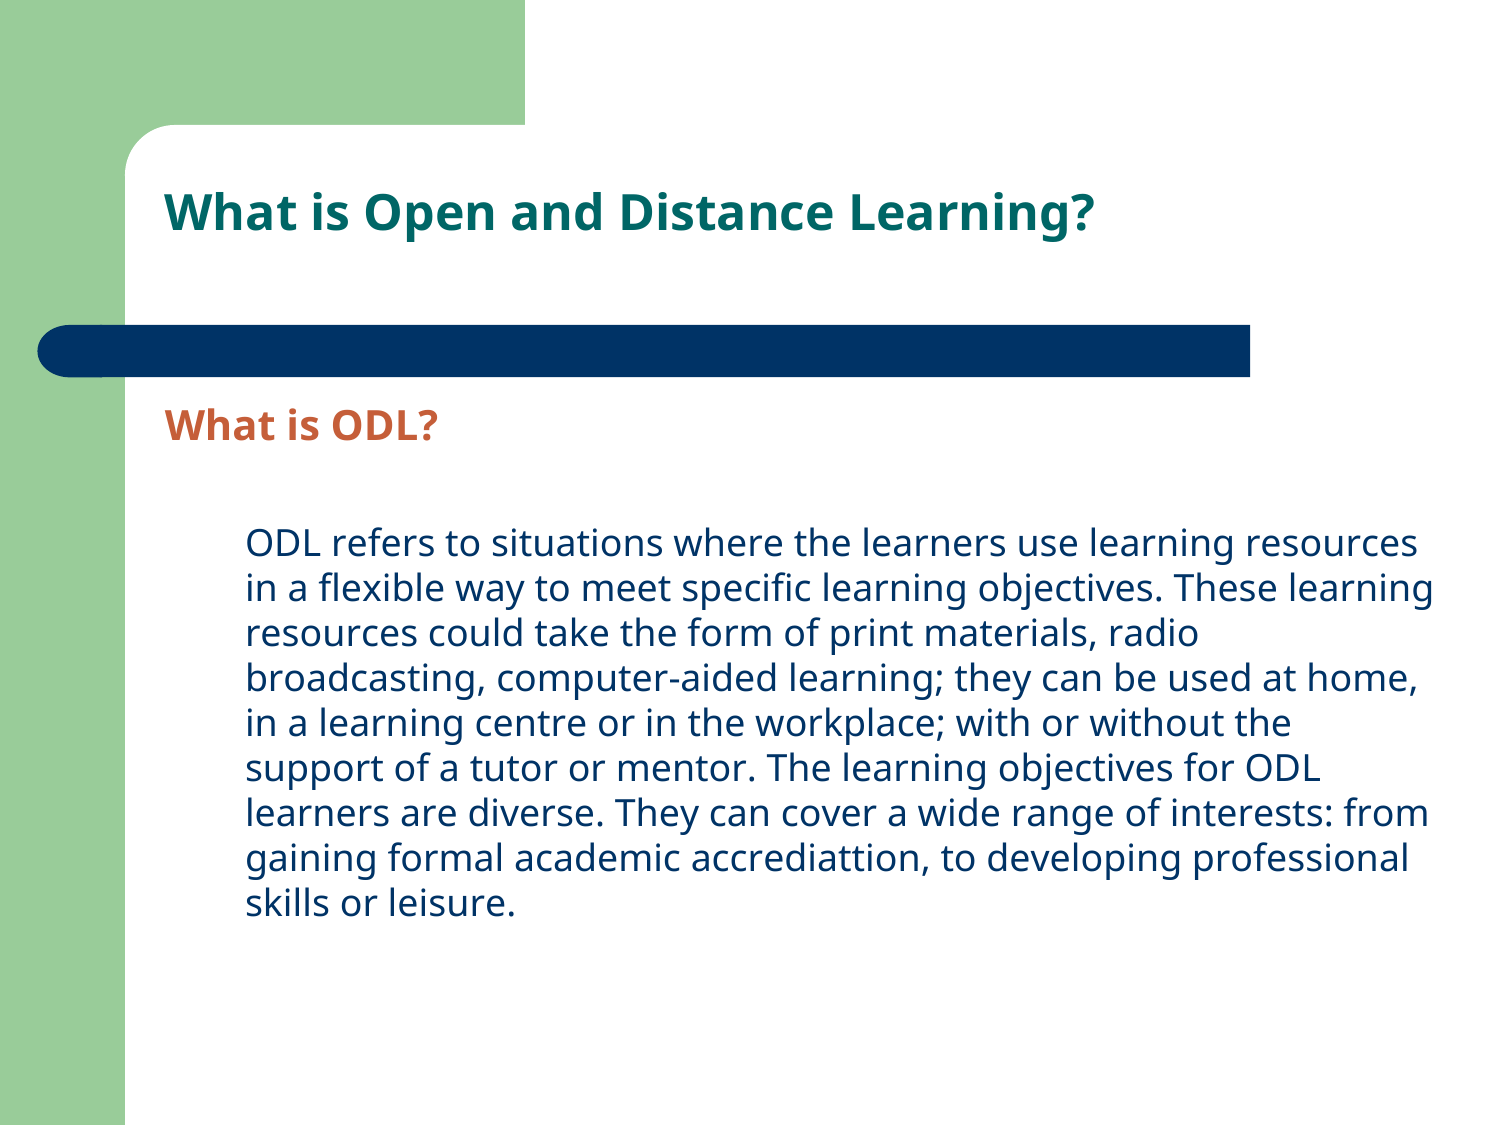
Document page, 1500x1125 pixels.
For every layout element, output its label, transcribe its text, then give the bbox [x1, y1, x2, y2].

title What is Open and Distance Learning? [149, 162, 1463, 250]
list What is ODL? [149, 387, 1463, 1000]
text_box ODL refers to situations where the learners use learning resources in a flexible way to meet specific learning objectives. These learning resources could take the form of print materials, radio broadcasting, computer-aided learning; they can be used at home, in a learning centre or in the workplace; with or without the support of a tutor or mentor. The learning objectives for ODL learners are diverse. They can cover a wide range of interests: from gaining formal academic accrediattion, to developing professional skills or leisure. [230, 511, 1453, 933]
